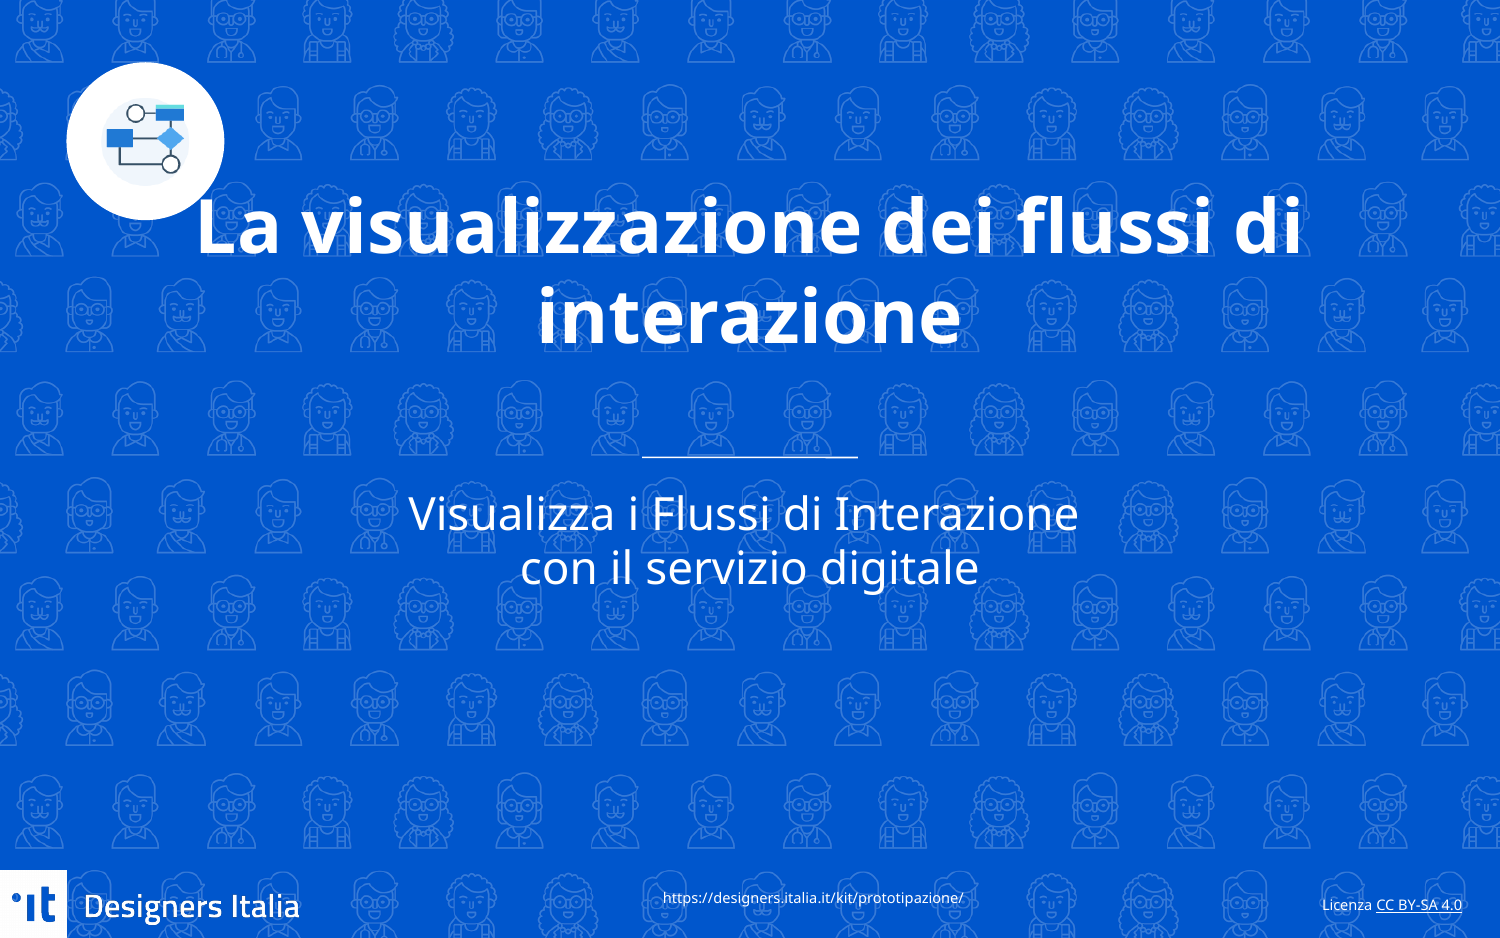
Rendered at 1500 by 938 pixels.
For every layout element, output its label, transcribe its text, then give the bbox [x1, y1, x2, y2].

text_box La visualizzazione dei flussi di interazione [149, 158, 1351, 380]
text_box https://designers.italia.it/kit/prototipazione/ [337, 862, 1290, 930]
text_box [67, 63, 224, 220]
text_box Licenza CC BY-SA 4.0 [1284, 870, 1500, 938]
picture [0, 0, 1500, 938]
text_box Visualizza i Flussi di Interazione con il servizio digitale [319, 513, 1181, 565]
